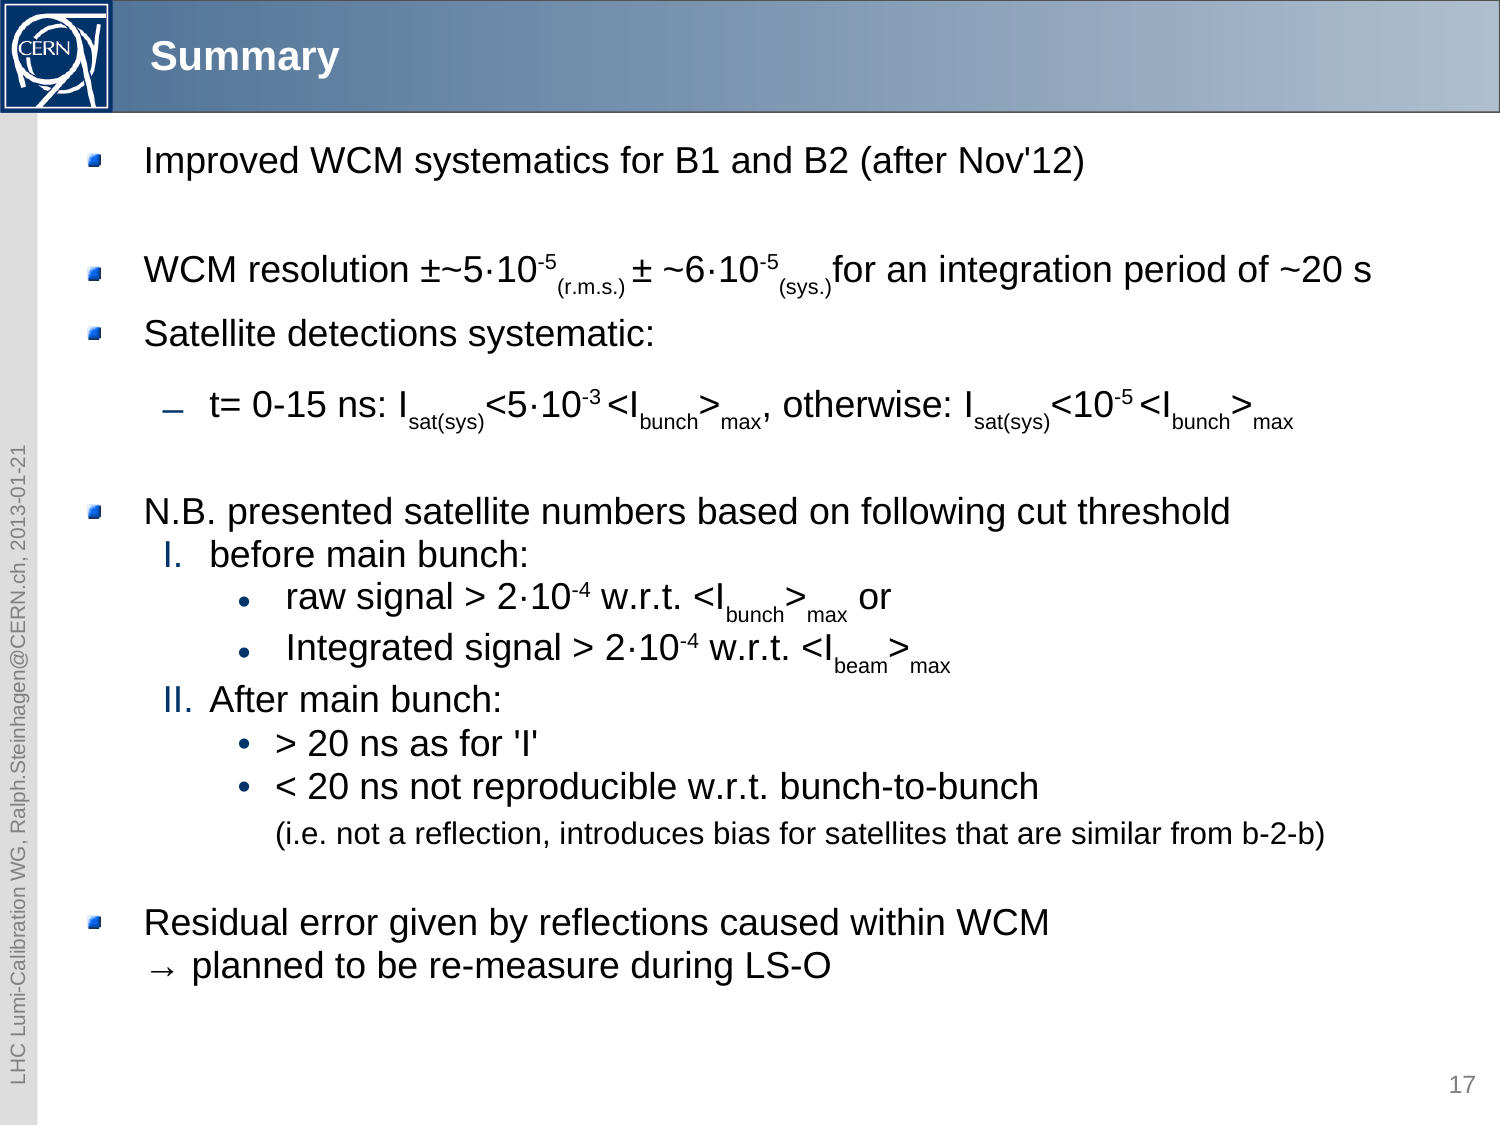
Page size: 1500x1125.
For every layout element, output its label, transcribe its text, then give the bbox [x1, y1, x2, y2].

picture [0, 0, 113, 113]
list Improved WCM systematics for B1 and B2 (after Nov'12) WCM resolution ±~5·10-5(r.m.s.) ± ~6·10-5(sys.)for an integration period of ~20 s Satellite detections systematic: t= 0-15 ns: Isat(sys)<5·10-3 <Ibunch>max, otherwise: Isat(sys)<10-5 <Ibunch>max N.B. presented satellite numbers based on following cut threshold before main bunch: raw signal > 2·10-4 w.r.t. <Ibunch>max or Integrated signal > 2·10-4 w.r.t. <Ibeam>max After main bunch: > 20 ns as for 'I' < 20 ns not reproducible w.r.t. bunch-to-bunch (i.e. not a reflection, introduces bias for satellites that are similar from b-2-b) Residual error given by reflections caused within WCM → planned to be re-measure during LS-O [87, 137, 1438, 1030]
title Summary [150, 0, 1201, 113]
